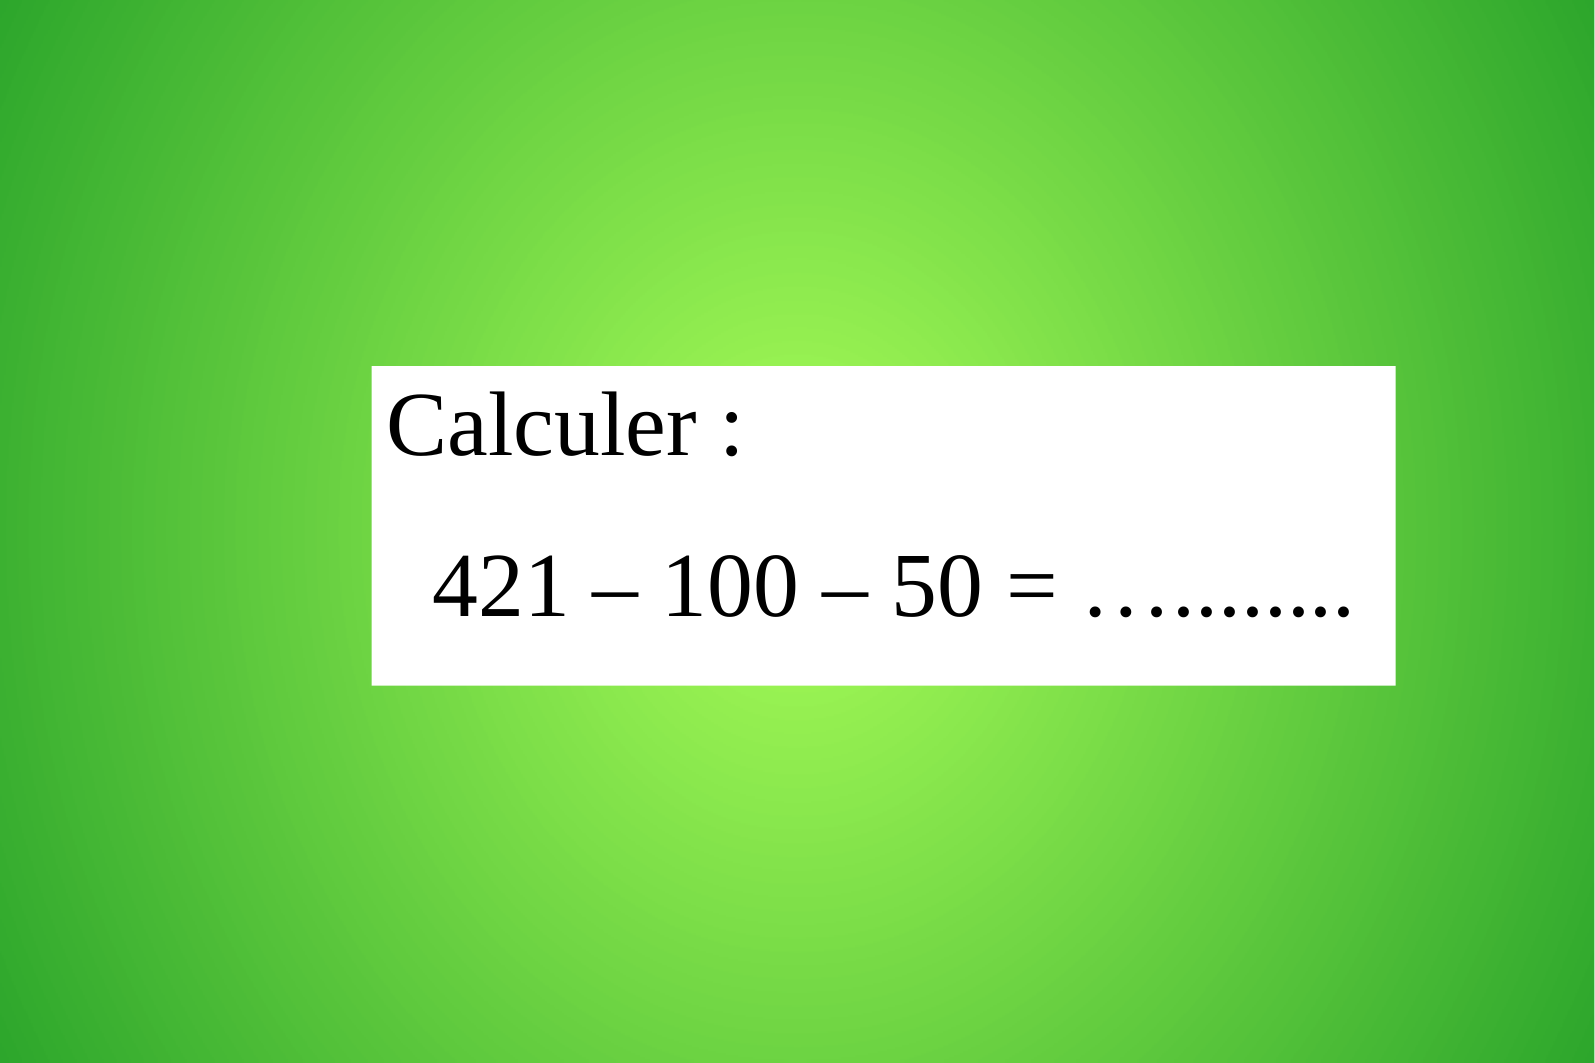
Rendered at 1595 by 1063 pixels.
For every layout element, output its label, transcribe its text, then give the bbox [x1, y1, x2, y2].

text_box Calculer : 421 – 100 – 50 = …........ [371, 366, 1396, 686]
picture [0, 0, 1595, 1063]
